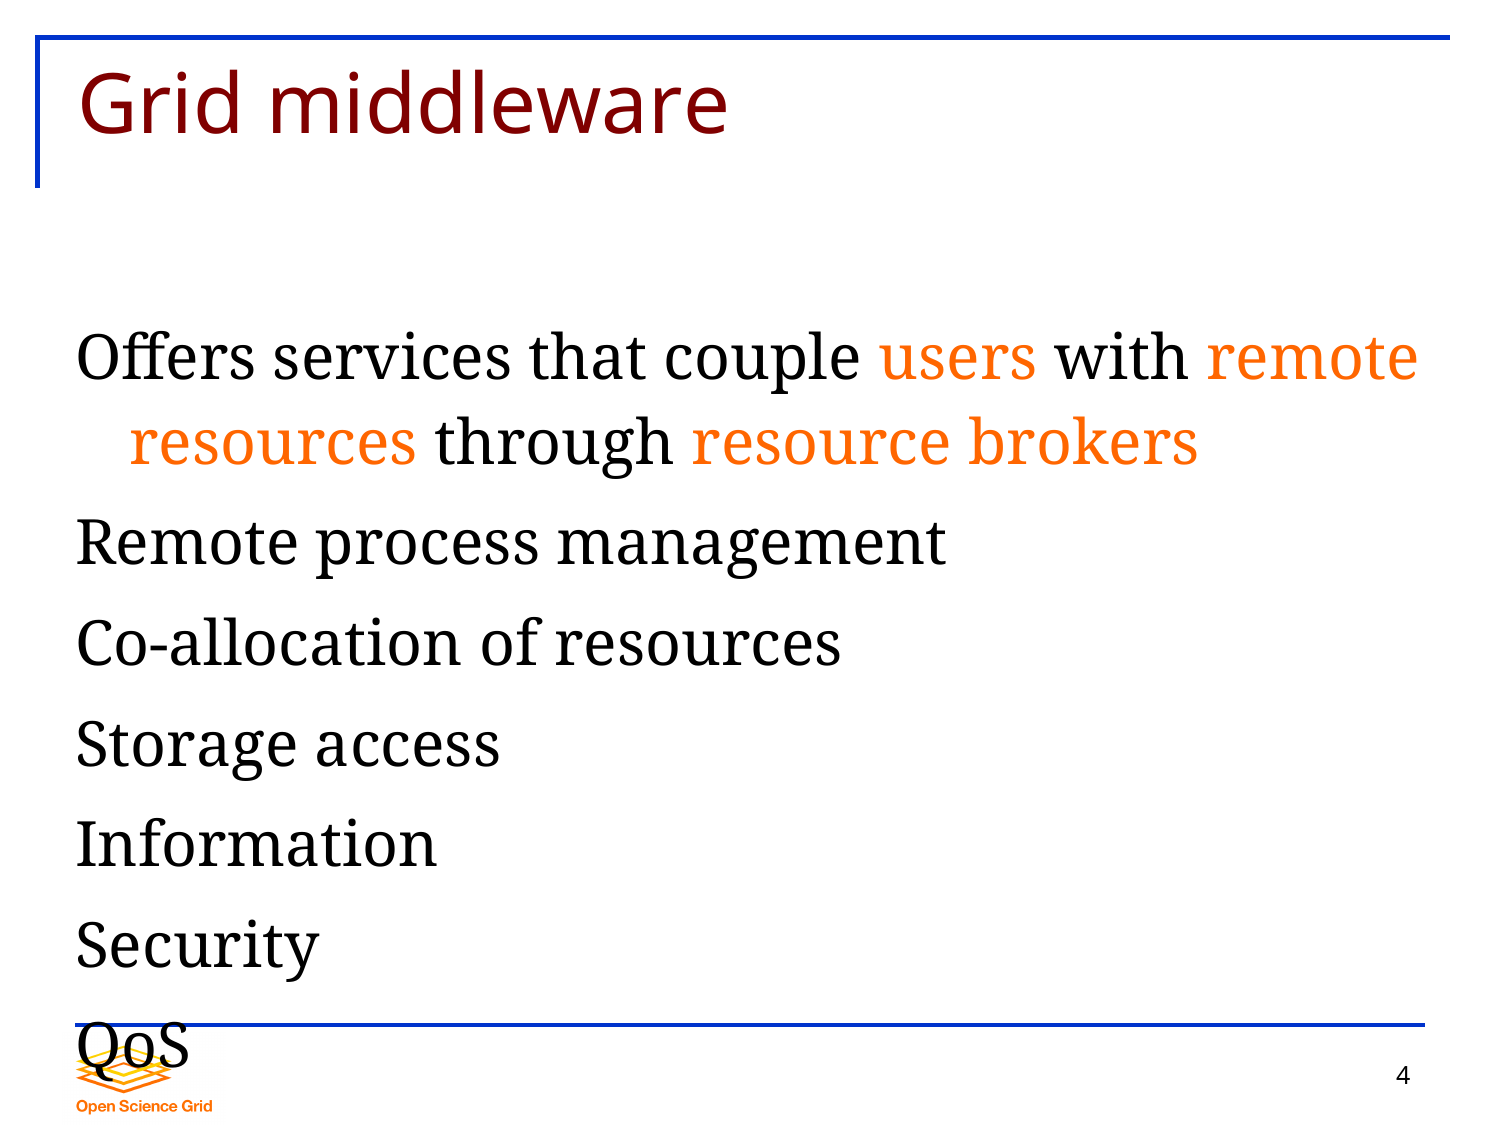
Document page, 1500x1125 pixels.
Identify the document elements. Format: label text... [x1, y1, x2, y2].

list Offers services that couple users with remote resources through resource brokers Remote process management Co-allocation of resources Storage access Information Security QoS [75, 312, 1424, 1006]
picture [85, 1032, 111, 1064]
title Grid middleware [62, 37, 1450, 225]
picture [62, 1032, 226, 1125]
